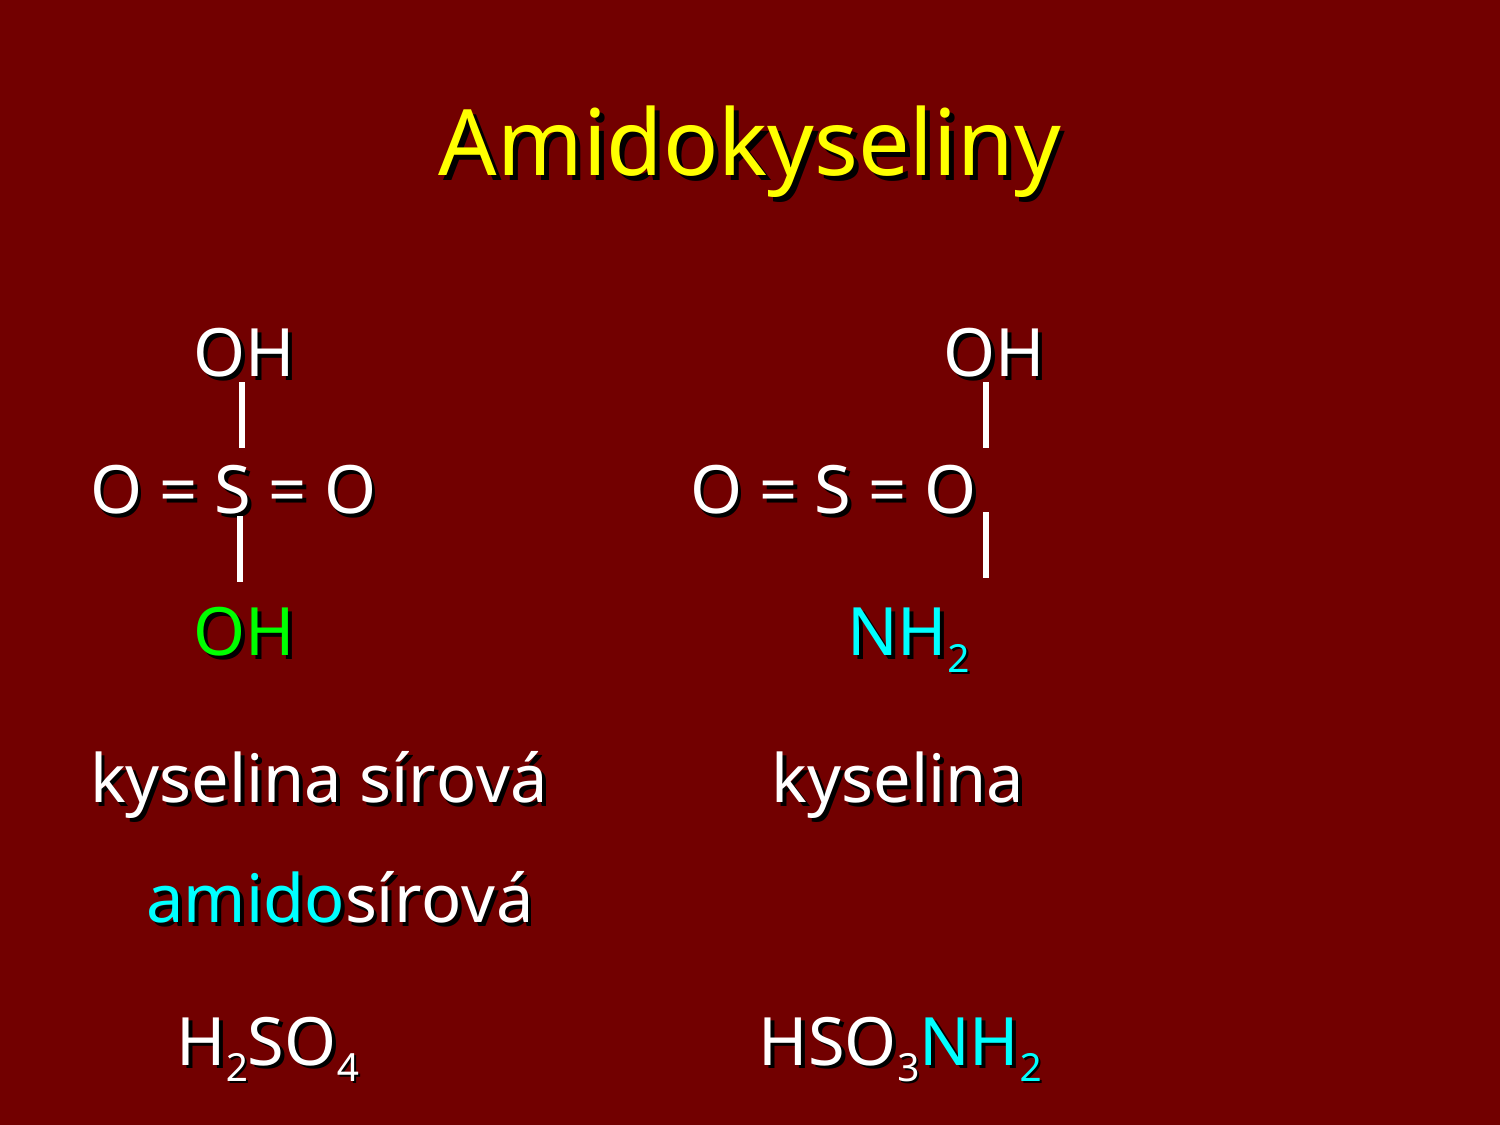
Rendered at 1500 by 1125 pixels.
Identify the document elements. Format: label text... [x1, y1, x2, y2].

title Amidokyseliny [75, 45, 1426, 233]
list OH OH O = S = O O = S = O OH NH2 kyselina sírová kyselina amidosírová H2SO4 HSO3NH2 [75, 262, 1426, 1001]
